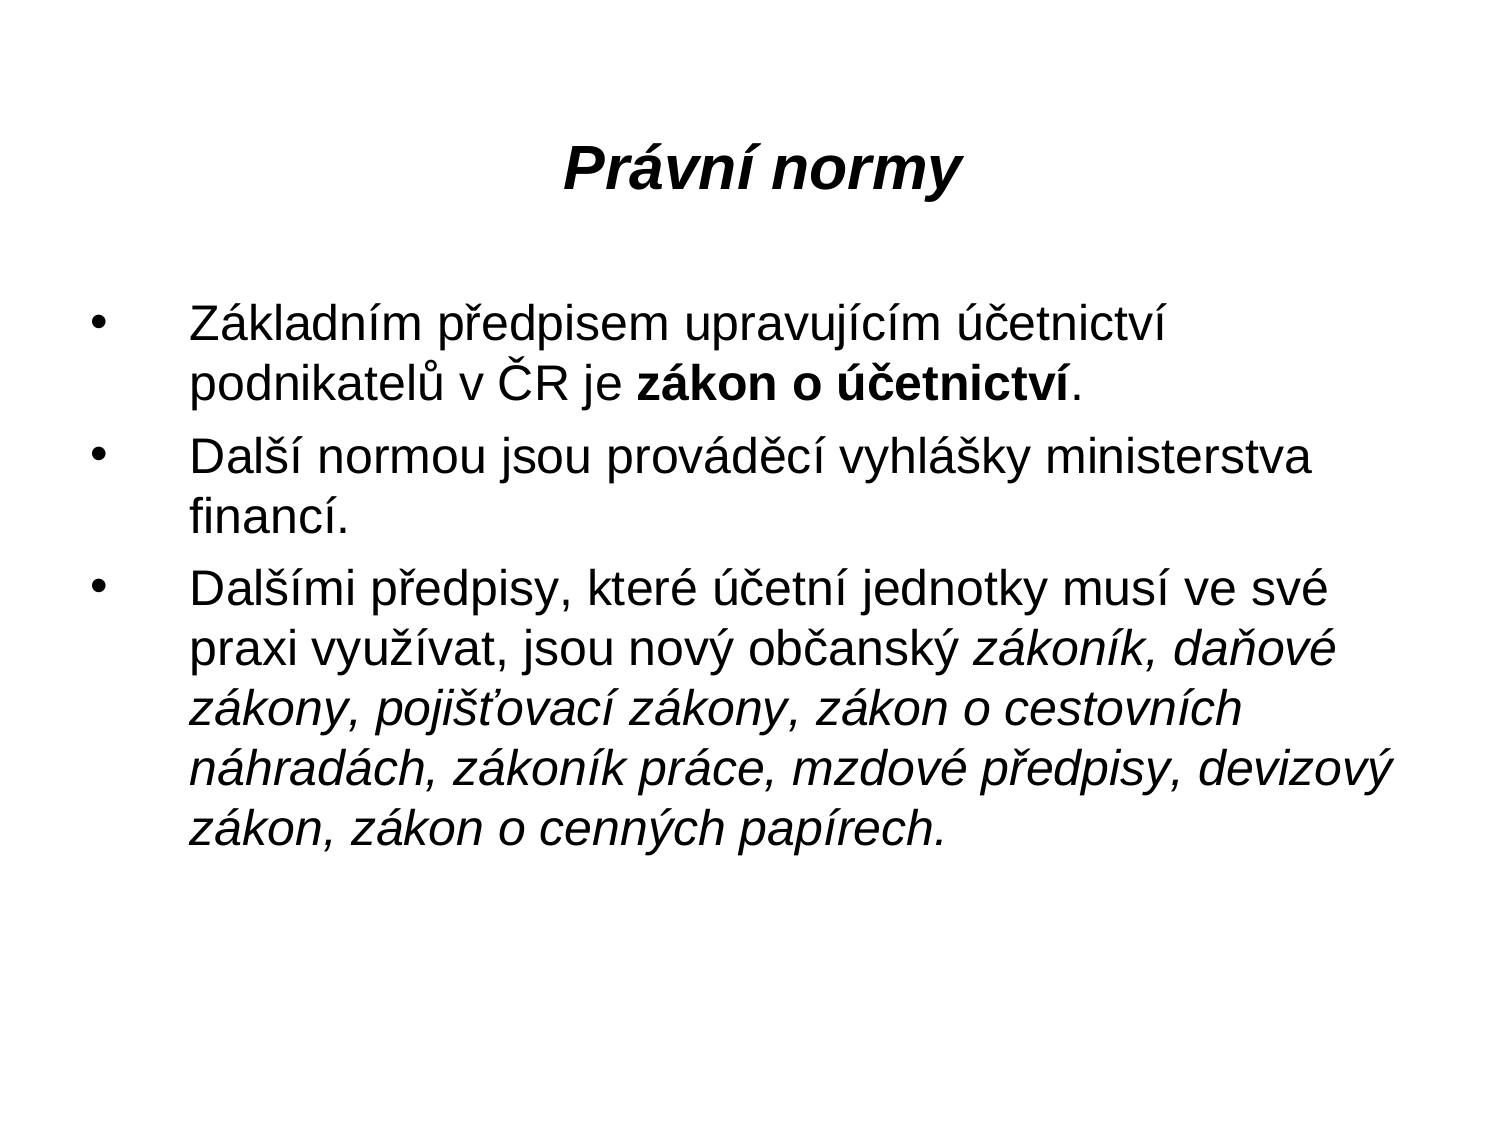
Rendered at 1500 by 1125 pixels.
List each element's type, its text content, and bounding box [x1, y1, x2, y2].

list Základním předpisem upravujícím účetnictví podnikatelů v ČR je zákon o účetnictví. Další normou jsou prováděcí vyhlášky ministerstva financí. Dalšími předpisy, které účetní jednotky musí ve své praxi využívat, jsou nový občanský zákoník, daňové zákony, pojišťovací zákony, zákon o cestovních náhradách, zákoník práce, mzdové předpisy, devizový zákon, zákon o cenných papírech. [75, 283, 1426, 998]
title Právní normy [123, 42, 1403, 283]
